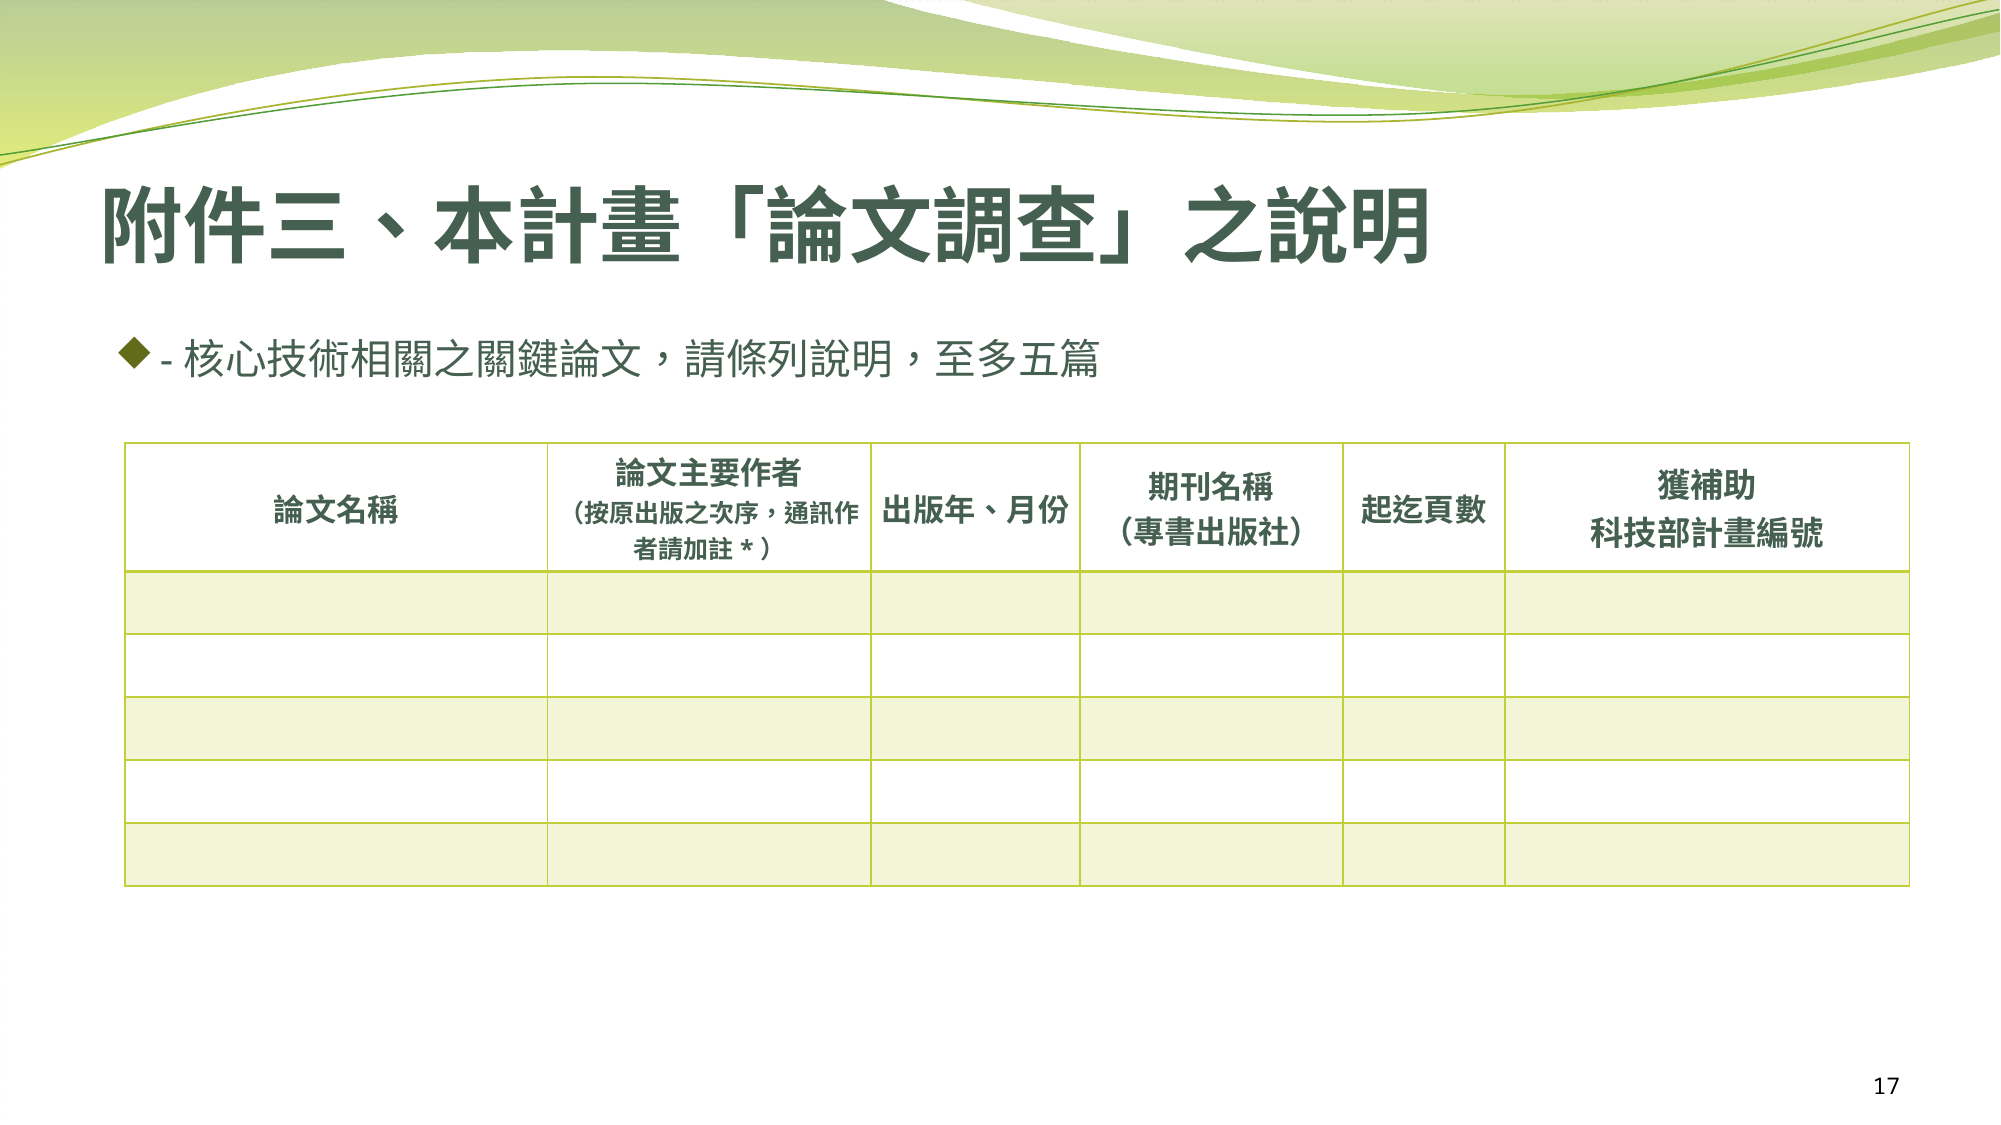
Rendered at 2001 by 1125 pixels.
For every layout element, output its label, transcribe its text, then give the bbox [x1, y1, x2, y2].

table_cell [1344, 635, 1504, 696]
table_cell [1081, 761, 1342, 822]
table_cell [1081, 698, 1342, 759]
list -核心技術相關之關鍵論文，請條列說明，至多五篇 [99, 300, 1935, 515]
table_cell [548, 573, 870, 633]
table_cell [1506, 761, 1909, 822]
table_cell [872, 761, 1079, 822]
table_cell [1081, 635, 1342, 696]
table_cell [1081, 573, 1342, 633]
table_cell [126, 824, 547, 885]
table_cell [1506, 698, 1909, 759]
table_cell [126, 635, 547, 696]
table_cell [872, 635, 1079, 696]
slide_number <編號> [1733, 1042, 1900, 1103]
table_cell [126, 698, 547, 759]
table_cell [1344, 573, 1504, 633]
table_cell [126, 761, 547, 822]
table_cell [1344, 824, 1504, 885]
table_header 論文主要作者 （按原出版之次序，通訊作者請加註*） [548, 444, 870, 570]
table_cell [1344, 761, 1504, 822]
table_cell [548, 698, 870, 759]
table_cell [872, 698, 1079, 759]
table_header 論文名稱 [126, 444, 547, 570]
table_cell [548, 824, 870, 885]
table_header 期刊名稱 （專書出版社） [1081, 444, 1342, 570]
table_cell [1344, 698, 1504, 759]
table_cell [1081, 824, 1342, 885]
table_cell [872, 824, 1079, 885]
table_cell [548, 761, 870, 822]
table_header 獲補助 科技部計畫編號 [1506, 444, 1909, 570]
table_cell [1506, 573, 1909, 633]
table_cell [1506, 635, 1909, 696]
table_cell [548, 635, 870, 696]
table_header 出版年、月份 [872, 444, 1079, 570]
table_cell [126, 573, 547, 633]
title 附件三、本計畫「論文調查」之說明 [99, 85, 1900, 274]
table_header 起迄頁數 [1344, 444, 1504, 570]
table_cell [872, 573, 1079, 633]
table_cell [1506, 824, 1909, 885]
